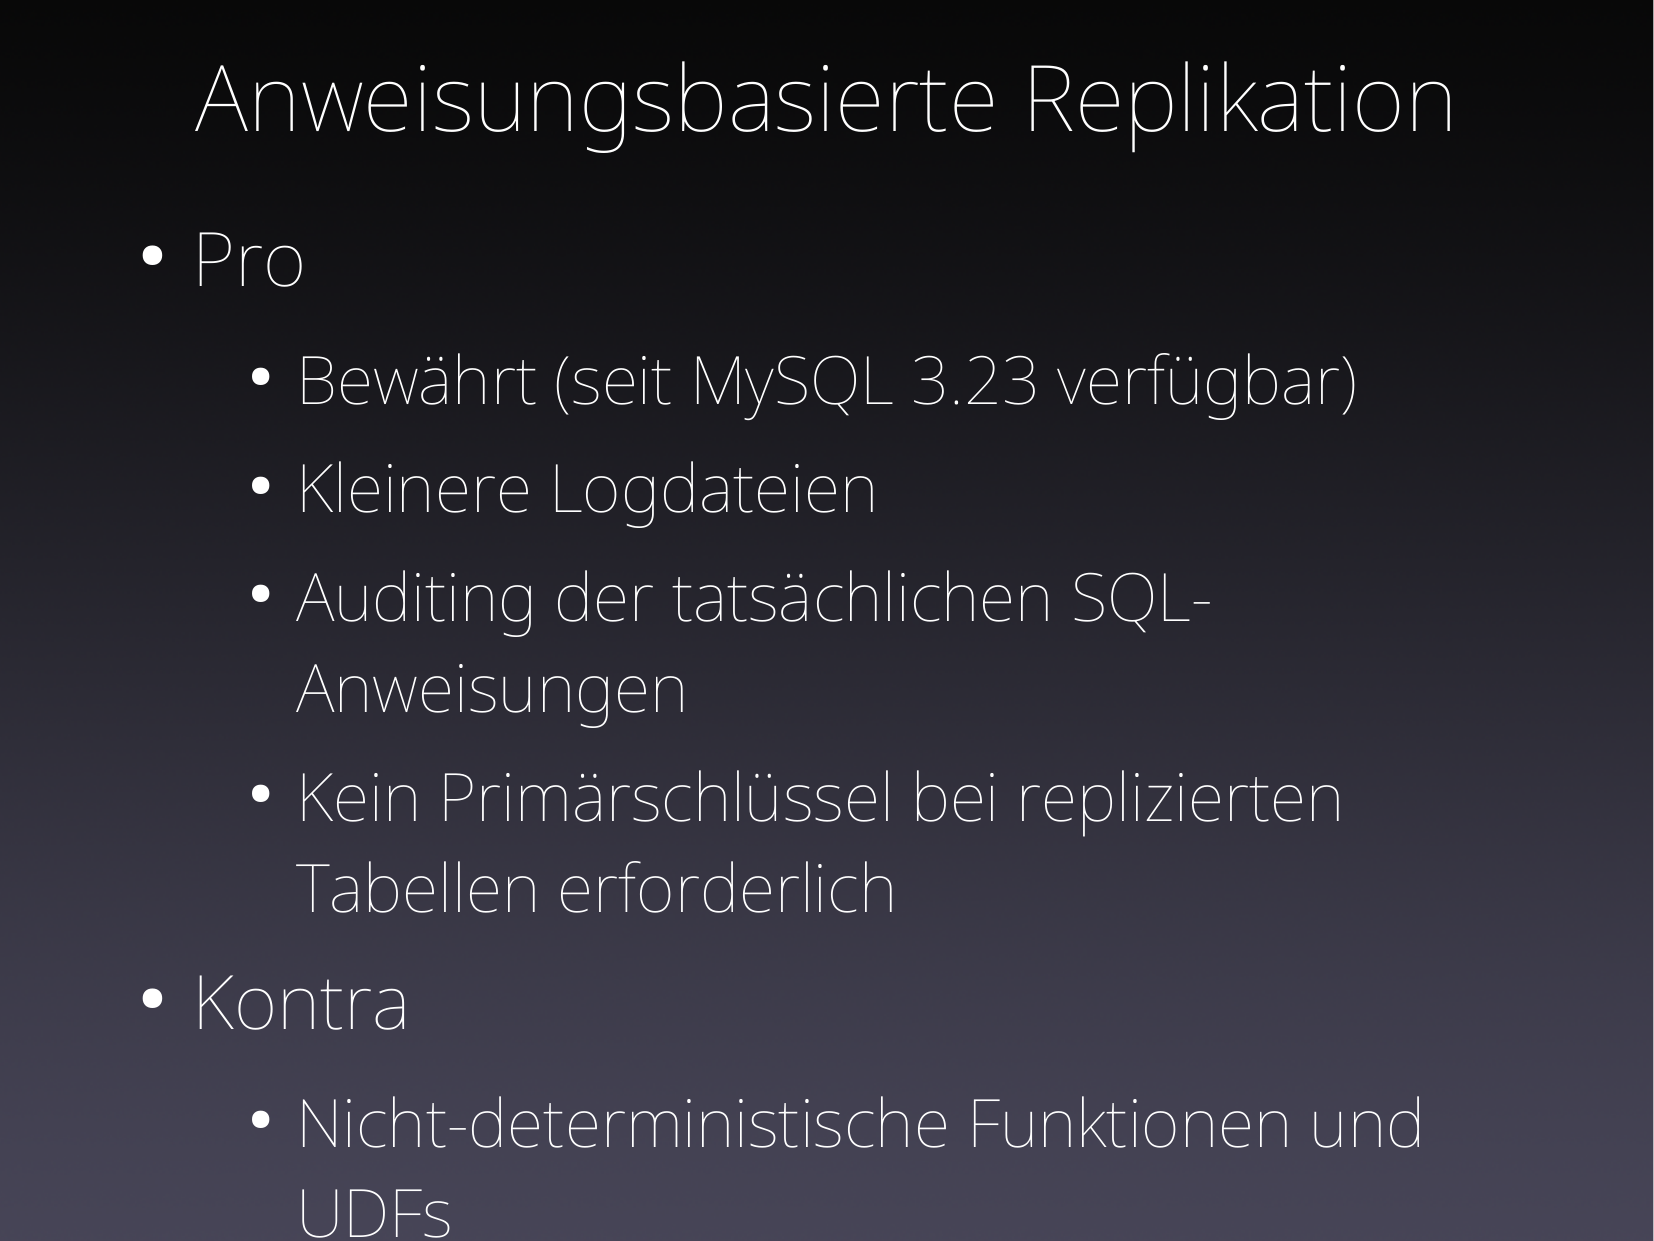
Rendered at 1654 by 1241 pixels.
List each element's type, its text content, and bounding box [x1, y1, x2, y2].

picture [0, 0, 1654, 1241]
list Pro Bewährt (seit MySQL 3.23 verfügbar) Kleinere Logdateien Auditing der tatsächlichen SQL-Anweisungen Kein Primärschlüssel bei replizierten Tabellen erforderlich Kontra Nicht-deterministische Funktionen und UDFs LOAD_FILE(), UUID(), USER(), FOUND_ROWS() (RAND() and NOW() gehen) [121, 206, 1534, 1182]
title Anweisungsbasierte Replikation [121, 41, 1534, 150]
